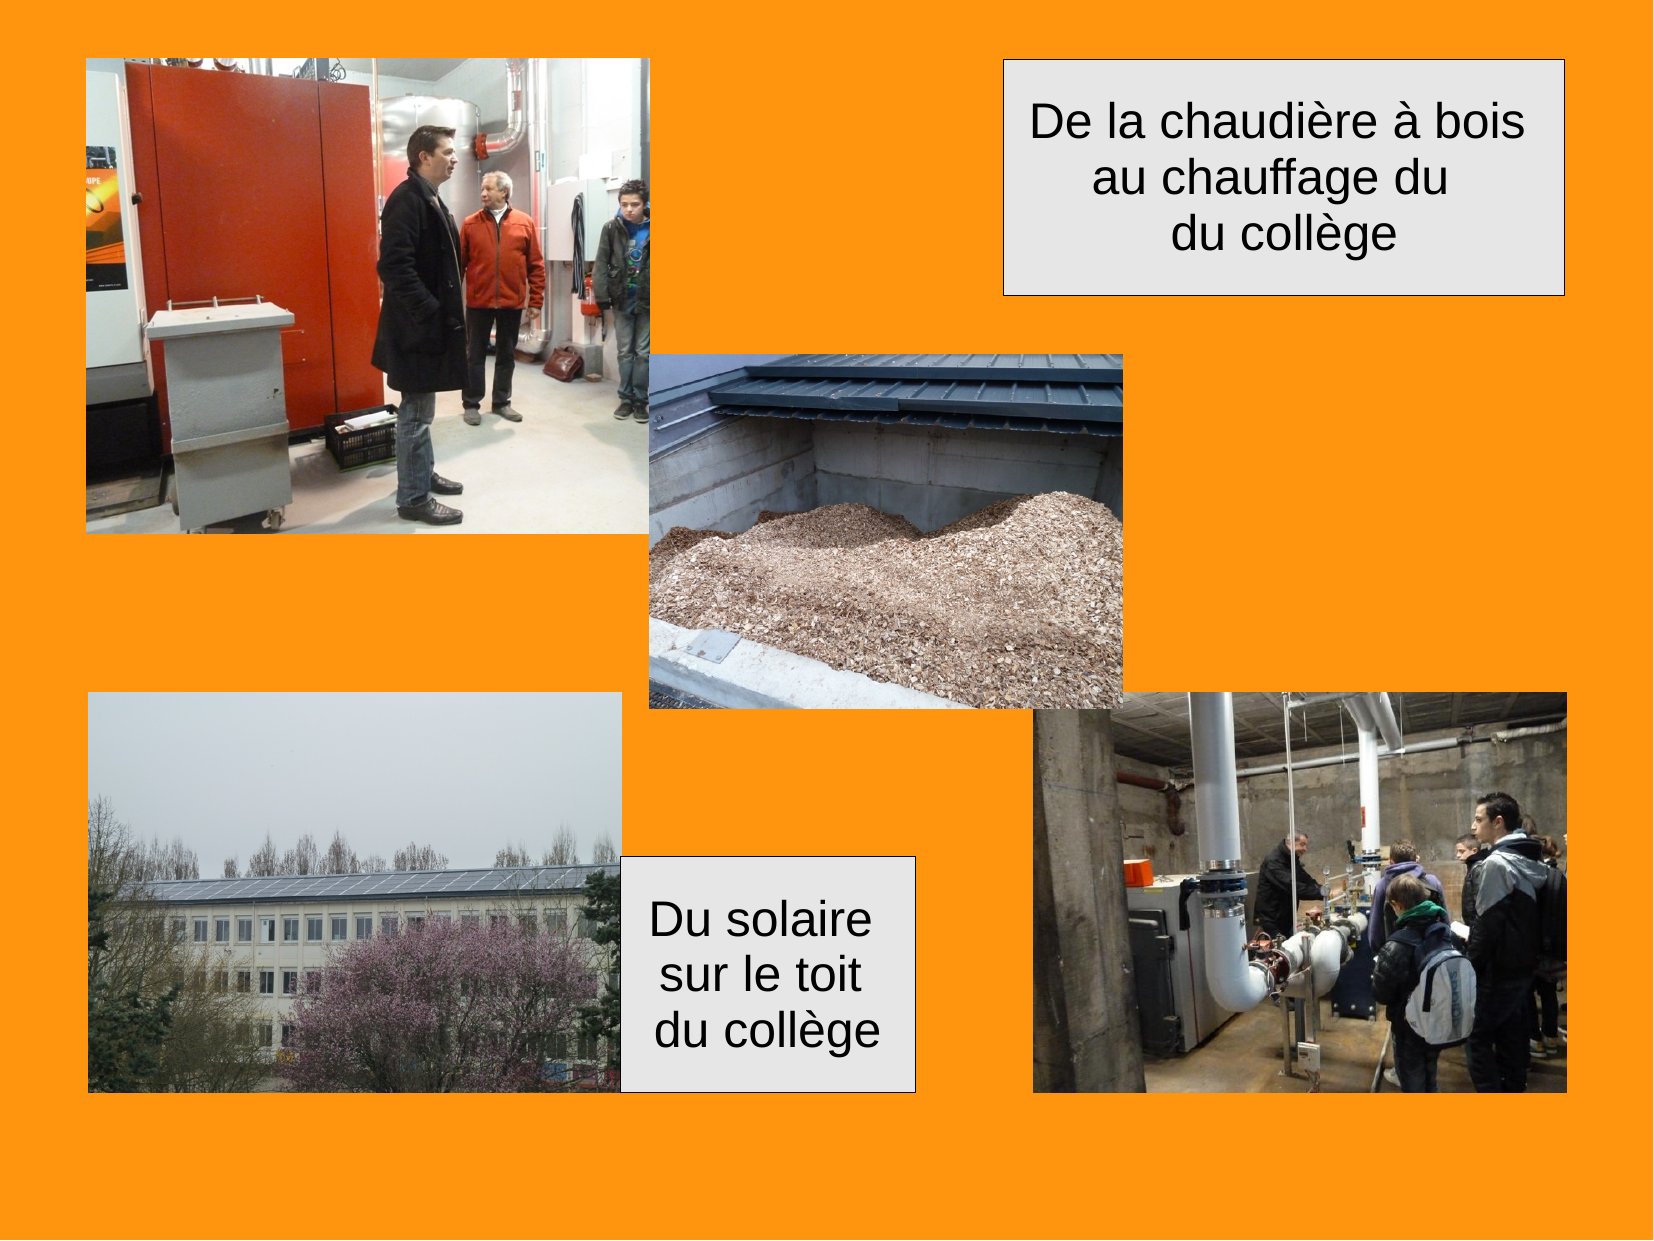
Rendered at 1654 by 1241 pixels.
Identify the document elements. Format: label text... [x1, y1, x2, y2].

text_box De la chaudière à bois au chauffage du du collège [1003, 59, 1565, 296]
picture [86, 58, 1567, 1093]
text_box Du solaire sur le toit du collège [620, 856, 916, 1093]
picture [88, 692, 622, 1093]
